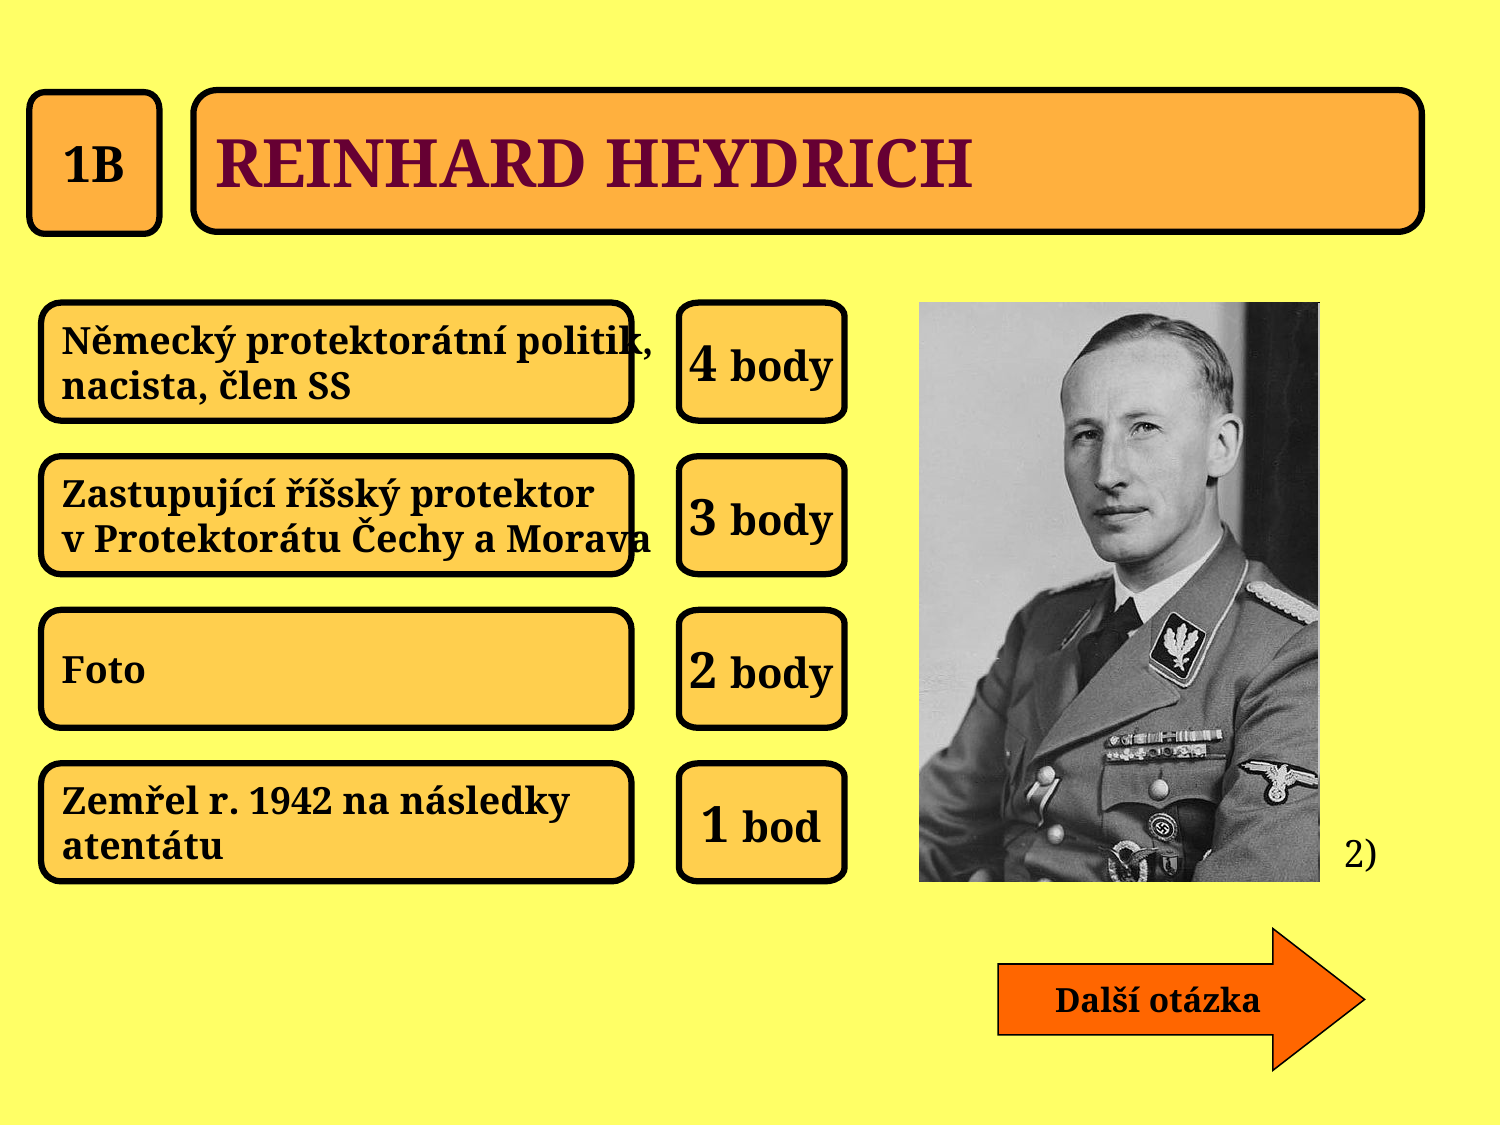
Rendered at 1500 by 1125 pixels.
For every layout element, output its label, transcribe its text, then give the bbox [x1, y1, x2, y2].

text_box 4 body [27, 89, 162, 236]
text_box 3 body [678, 456, 845, 575]
text_box 4 body [38, 761, 634, 884]
text_box Německý protektorátní politik, nacista, člen SS [41, 302, 632, 421]
text_box 1 bod [678, 763, 845, 882]
text_box Zemřel r. 1942 na následky atentátu [41, 763, 632, 882]
picture [919, 302, 1320, 882]
text_box 4 body [678, 302, 845, 421]
text_box Zastupující říšský protektor v Protektorátu Čechy a Morava [41, 456, 632, 575]
text_box 4 body [191, 87, 1425, 234]
text_box 4 body [38, 454, 634, 577]
text_box 4 body [38, 300, 634, 423]
text_box Další otázka [998, 928, 1365, 1071]
text_box Foto [41, 609, 632, 728]
text_box REINHARD HEYDRICH [193, 90, 1422, 232]
text_box 2 body [678, 609, 845, 728]
text_box 2) [1328, 822, 1453, 883]
text_box 4 body [38, 607, 634, 730]
text_box 1B [29, 92, 160, 234]
